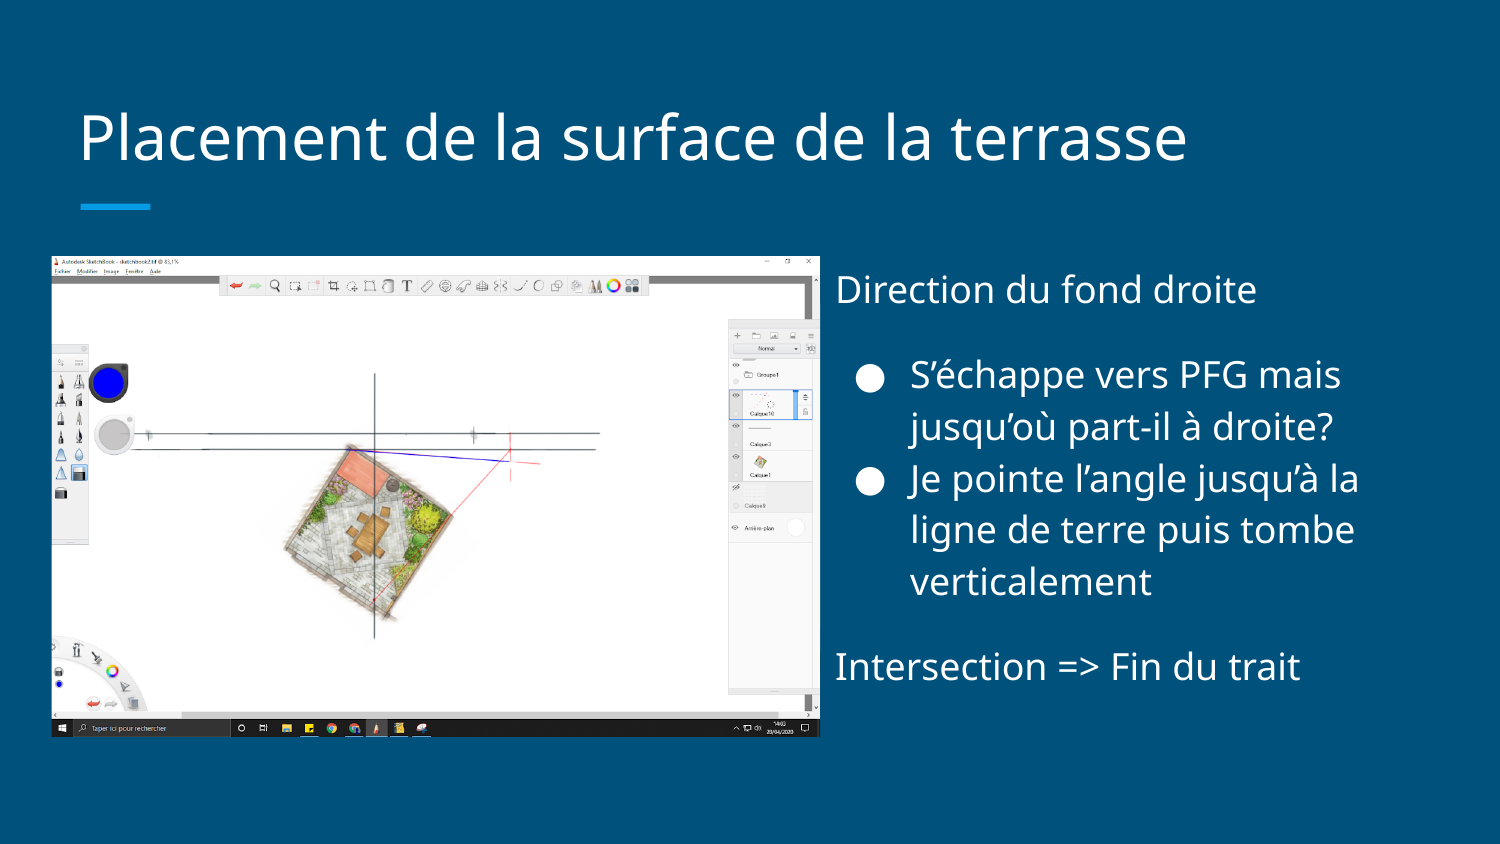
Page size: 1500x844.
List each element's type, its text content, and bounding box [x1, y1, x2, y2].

list Direction du fond droite S’échappe vers PFG mais jusqu’où part-il à droite? Je pointe l’angle jusqu’à la ligne de terre puis tombe verticalement Intersection => Fin du trait [820, 244, 1437, 750]
picture [52, 257, 820, 736]
title Placement de la surface de la terrasse [63, 75, 1437, 188]
